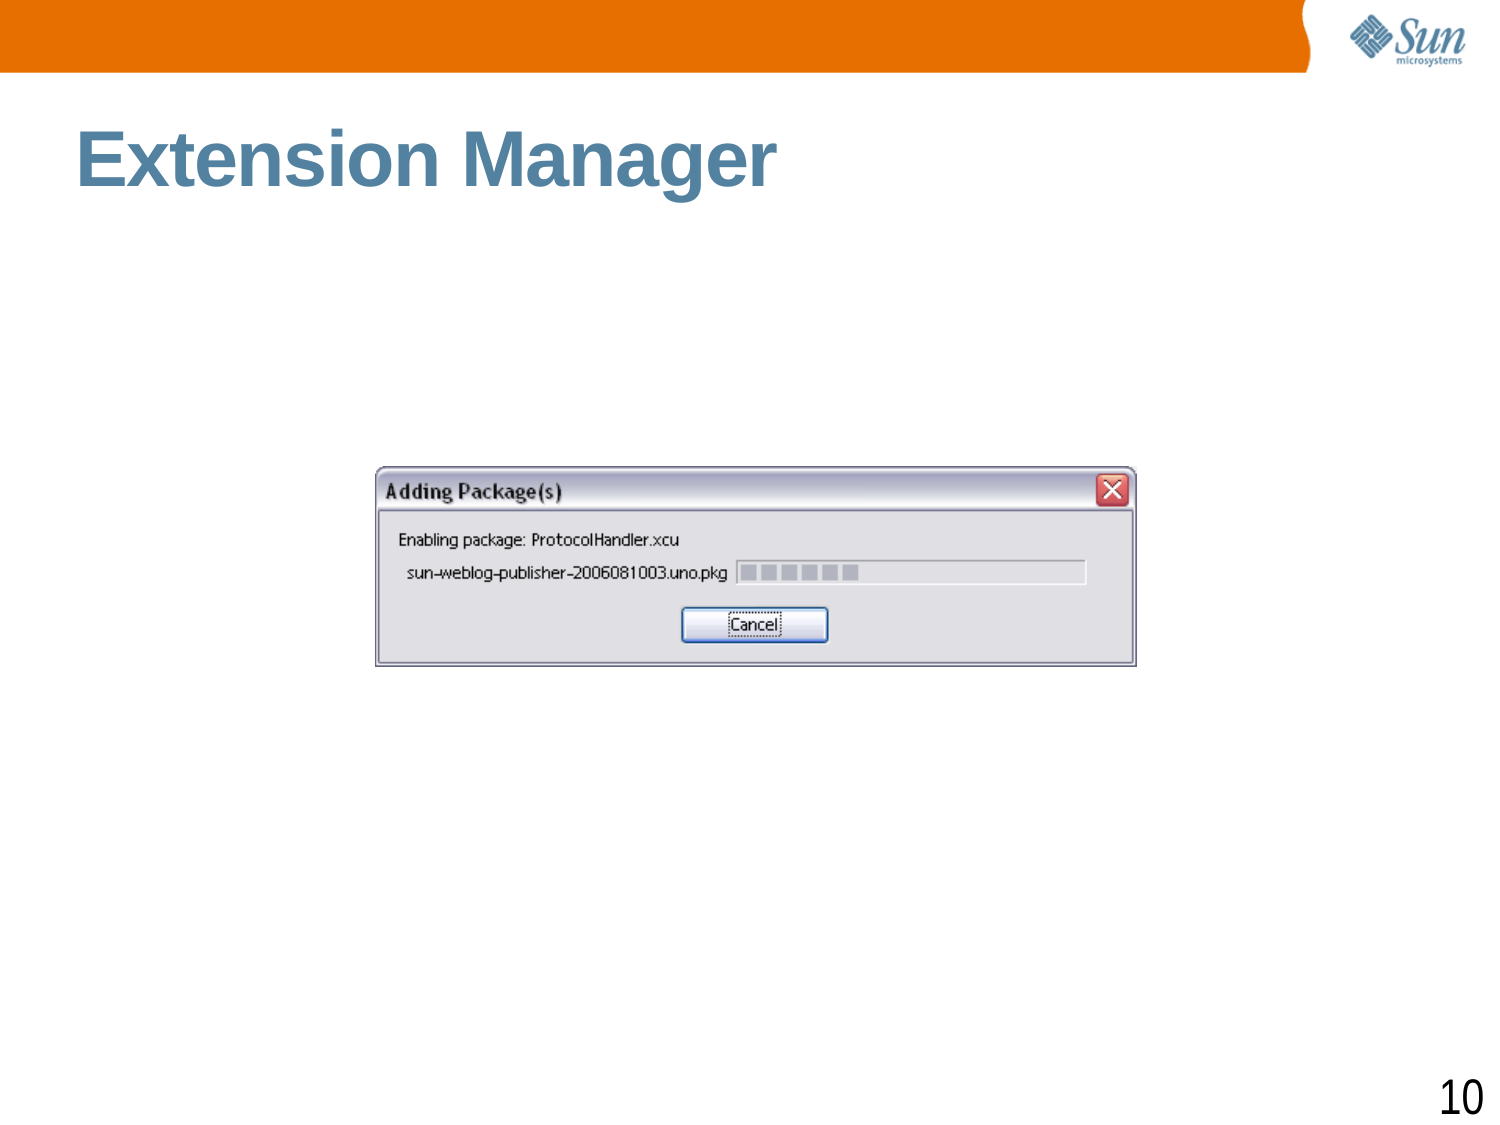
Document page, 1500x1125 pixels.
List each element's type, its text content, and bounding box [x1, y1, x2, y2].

picture [375, 466, 1137, 667]
title Extension Manager [75, 122, 1438, 228]
picture [0, 0, 1500, 75]
